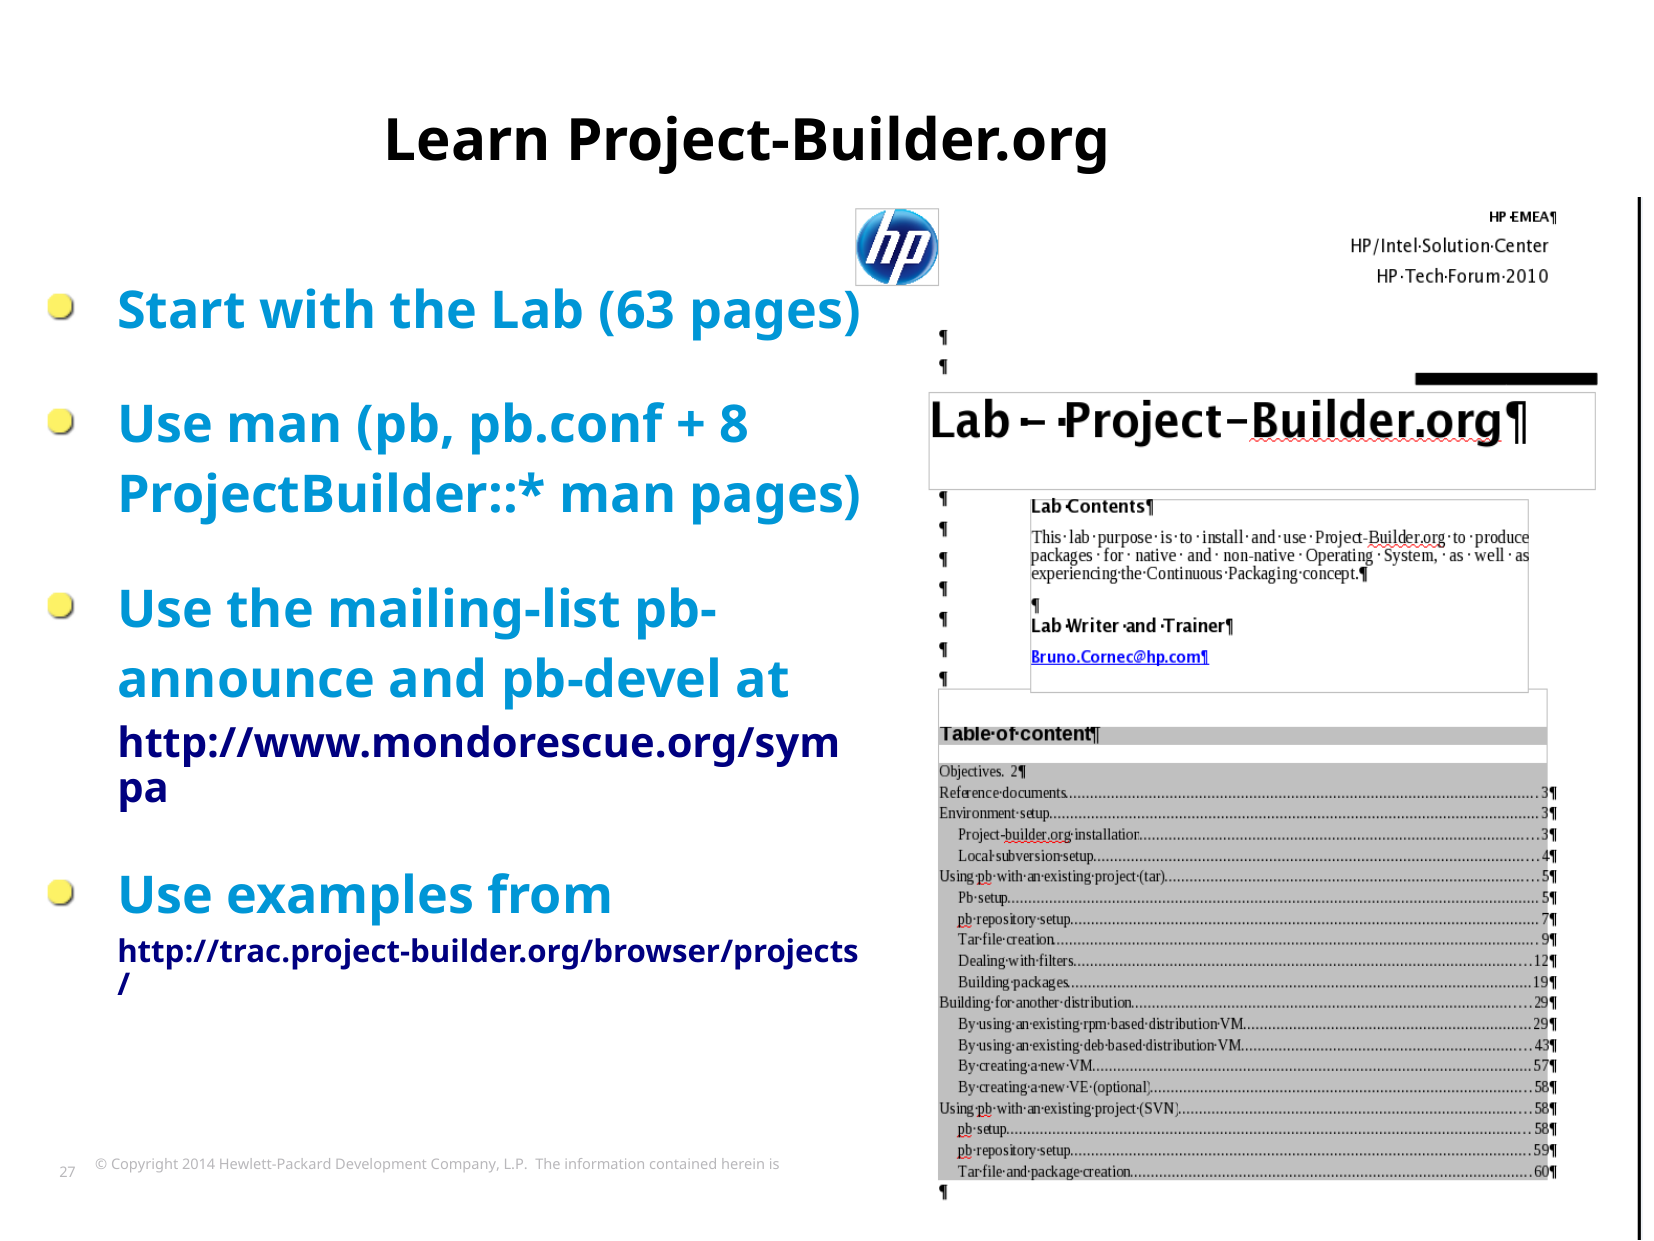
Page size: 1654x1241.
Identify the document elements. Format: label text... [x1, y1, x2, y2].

title Learn Project-Builder.org [383, 59, 1298, 221]
picture [783, 197, 1643, 1241]
list Start with the Lab (63 pages) Use man (pb, pb.conf + 8 ProjectBuilder::* man pages) Use the mailing-list pb-announce and pb-devel at http://www.mondorescue.org/sympa Use examples from http://trac.project-builder.org/browser/projects/ [34, 272, 863, 1101]
